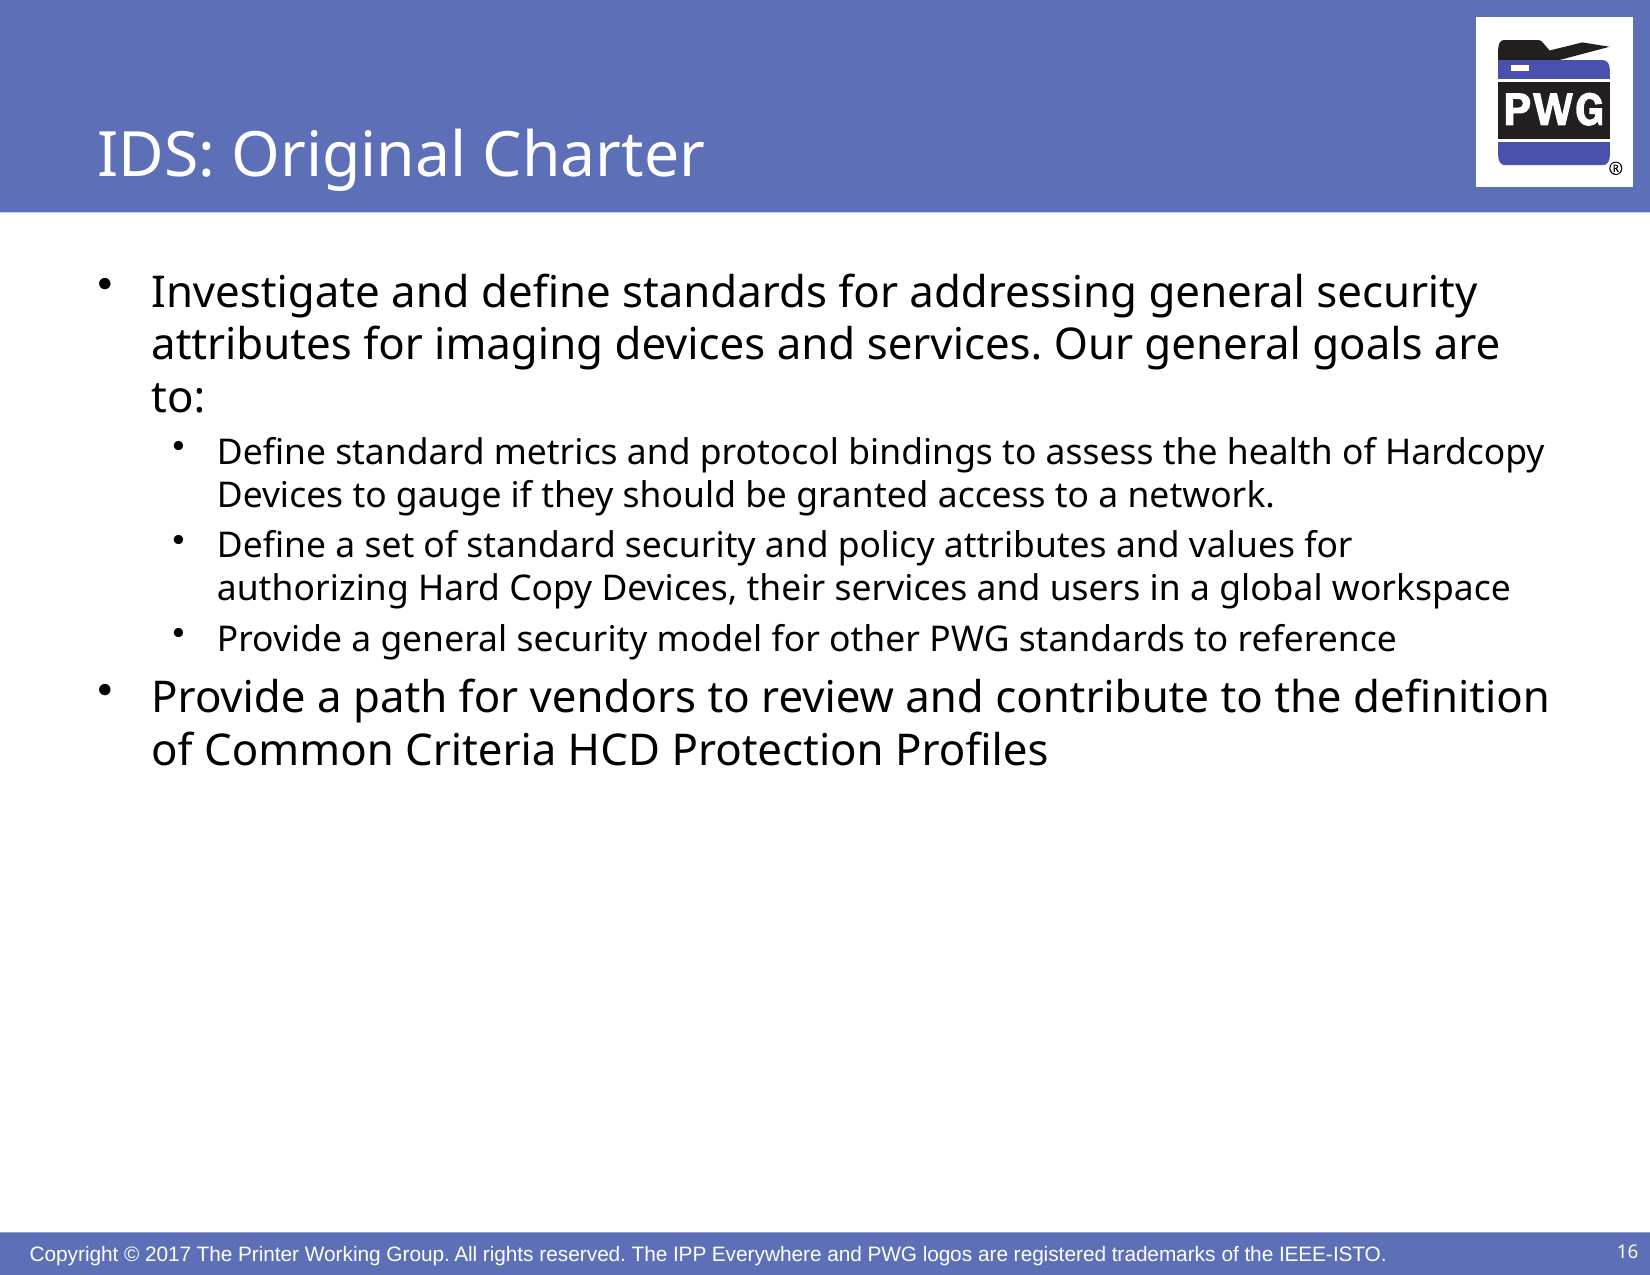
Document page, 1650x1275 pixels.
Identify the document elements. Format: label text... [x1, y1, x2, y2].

list Investigate and define standards for addressing general security attributes for imaging devices and services. Our general goals are to: Define standard metrics and protocol bindings to assess the health of Hardcopy Devices to gauge if they should be granted access to a network. Define a set of standard security and policy attributes and values for authorizing Hard Copy Devices, their services and users in a global workspace Provide a general security model for other PWG standards to reference Provide a path for vendors to review and contribute to the definition of Common Criteria HCD Protection Profiles [82, 254, 1568, 1233]
title IDS: Original Charter [82, 8, 1449, 198]
